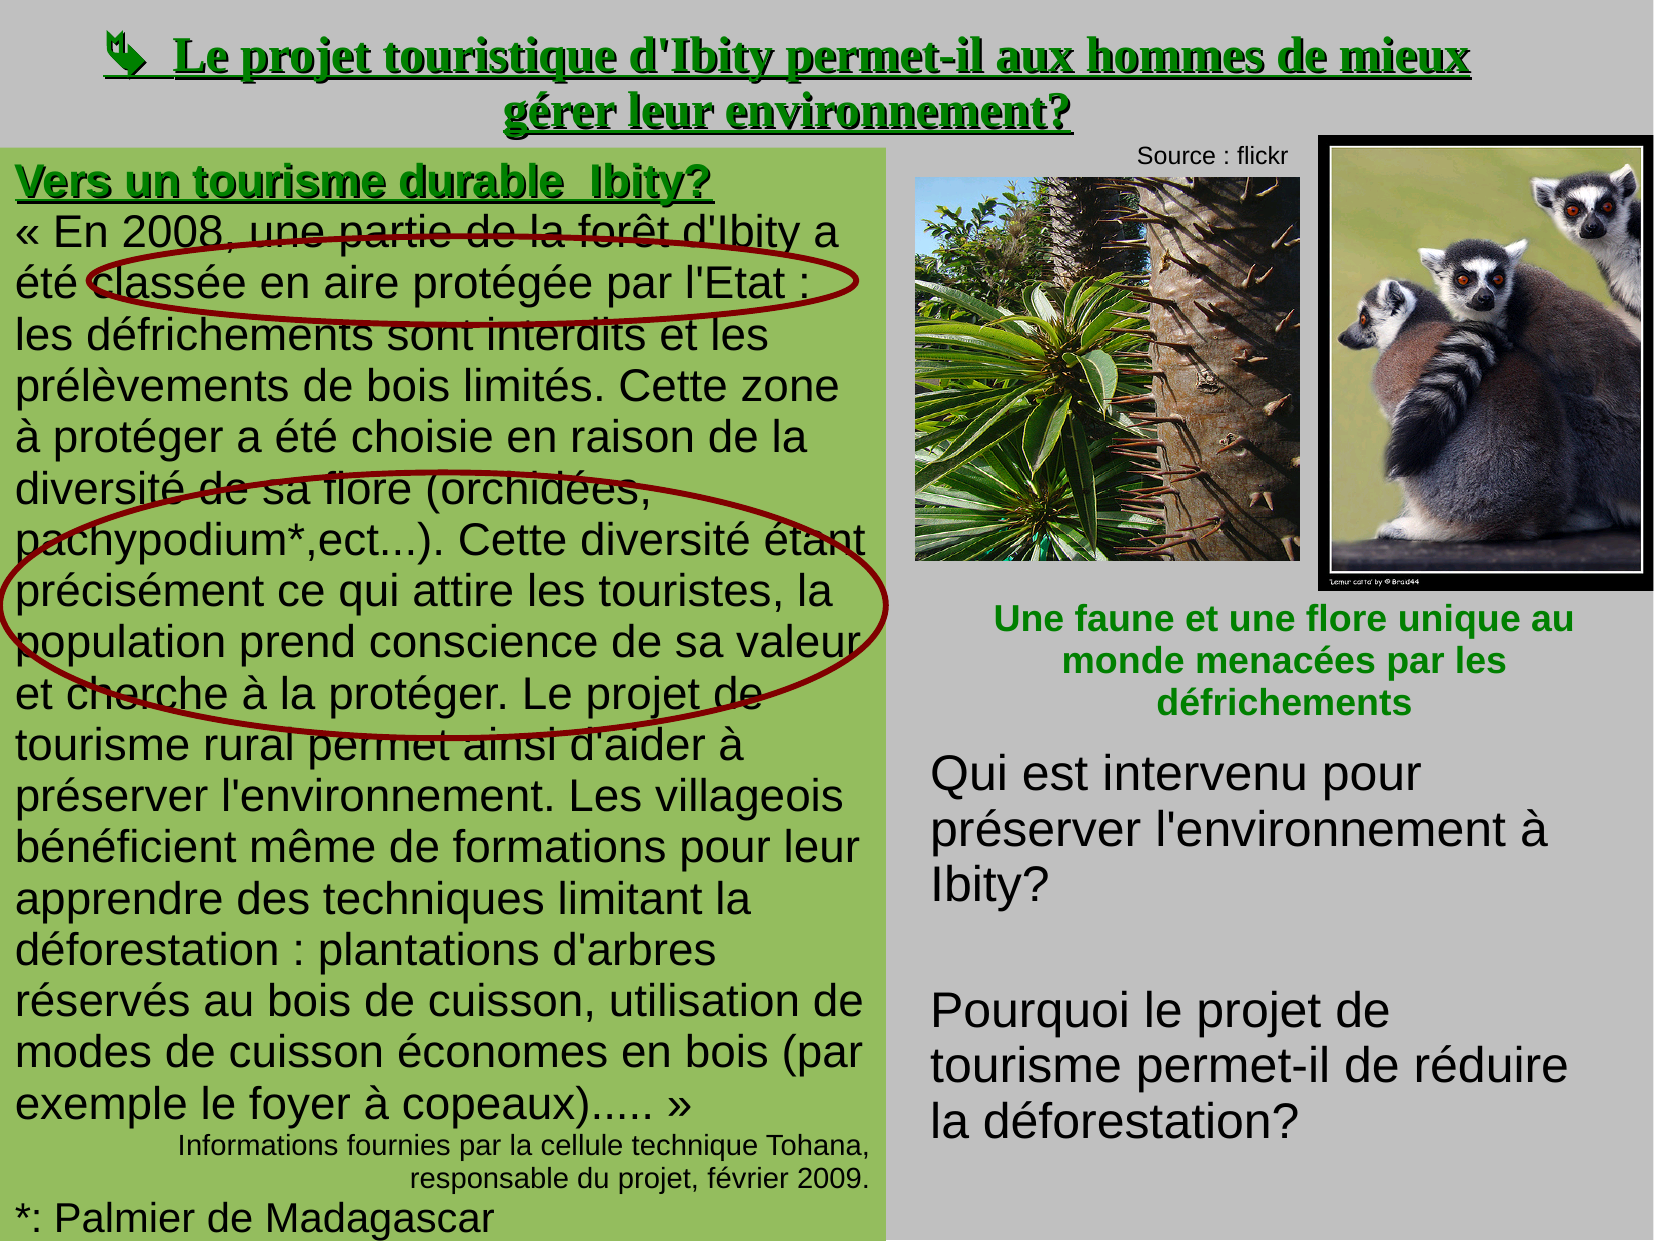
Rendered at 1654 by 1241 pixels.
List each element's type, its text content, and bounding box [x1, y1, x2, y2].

picture [1318, 135, 1654, 590]
text_box Une faune et une flore unique au monde menacées par les défrichements [915, 590, 1654, 736]
text_box Pourquoi le projet de tourisme permet-il de réduire la déforestation? [915, 974, 1595, 1157]
text_box Vers un tourisme durable Ibity? « En 2008, une partie de la forêt d'Ibity a été classée en aire protégée par l'Etat : les défrichements sont interdits et les prélèvements de bois limités. Cette zone à protéger a été choisie en raison de la diversité de sa flore (orchidées, pachypodium*,ect...). Cette diversité étant précisément ce qui attire les touristes, la population prend conscience de sa valeur et cherche à la protéger. Le projet de tourisme rural permet ainsi d'aider à préserver l'environnement. Les villageois bénéficient même de formations pour leur apprendre des techniques limitant la déforestation : plantations d'arbres réservés au bois de cuisson, utilisation de modes de cuisson économes en bois (par exemple le foyer à copeaux)..... » Informations fournies par la cellule technique Tohana, responsable du projet, février 2009. *: Palmier de Madagascar [3, 476, 882, 735]
text_box Vers un tourisme durable Ibity? « En 2008, une partie de la forêt d'Ibity a été classée en aire protégée par l'Etat : les défrichements sont interdits et les prélèvements de bois limités. Cette zone à protéger a été choisie en raison de la diversité de sa flore (orchidées, pachypodium*,ect...). Cette diversité étant précisément ce qui attire les touristes, la population prend conscience de sa valeur et cherche à la protéger. Le projet de tourisme rural permet ainsi d'aider à préserver l'environnement. Les villageois bénéficient même de formations pour leur apprendre des techniques limitant la déforestation : plantations d'arbres réservés au bois de cuisson, utilisation de modes de cuisson économes en bois (par exemple le foyer à copeaux)..... » Informations fournies par la cellule technique Tohana, responsable du projet, février 2009. *: Palmier de Madagascar [0, 624, 886, 1241]
text_box Qui est intervenu pour préserver l'environnement à Ibity? [915, 737, 1625, 1004]
text_box Vers un tourisme durable Ibity? « En 2008, une partie de la forêt d'Ibity a été classée en aire protégée par l'Etat : les défrichements sont interdits et les prélèvements de bois limités. Cette zone à protéger a été choisie en raison de la diversité de sa flore (orchidées, pachypodium*,ect...). Cette diversité étant précisément ce qui attire les touristes, la population prend conscience de sa valeur et cherche à la protéger. Le projet de tourisme rural permet ainsi d'aider à préserver l'environnement. Les villageois bénéficient même de formations pour leur apprendre des techniques limitant la déforestation : plantations d'arbres réservés au bois de cuisson, utilisation de modes de cuisson économes en bois (par exemple le foyer à copeaux)..... » Informations fournies par la cellule technique Tohana, responsable du projet, février 2009. *: Palmier de Madagascar [0, 147, 886, 587]
text_box Source : flickr [1122, 134, 1447, 178]
text_box  Le projet touristique d'Ibity permet-il aux hommes de mieux gérer leur environnement? [88, 19, 1536, 148]
picture [915, 177, 1300, 562]
